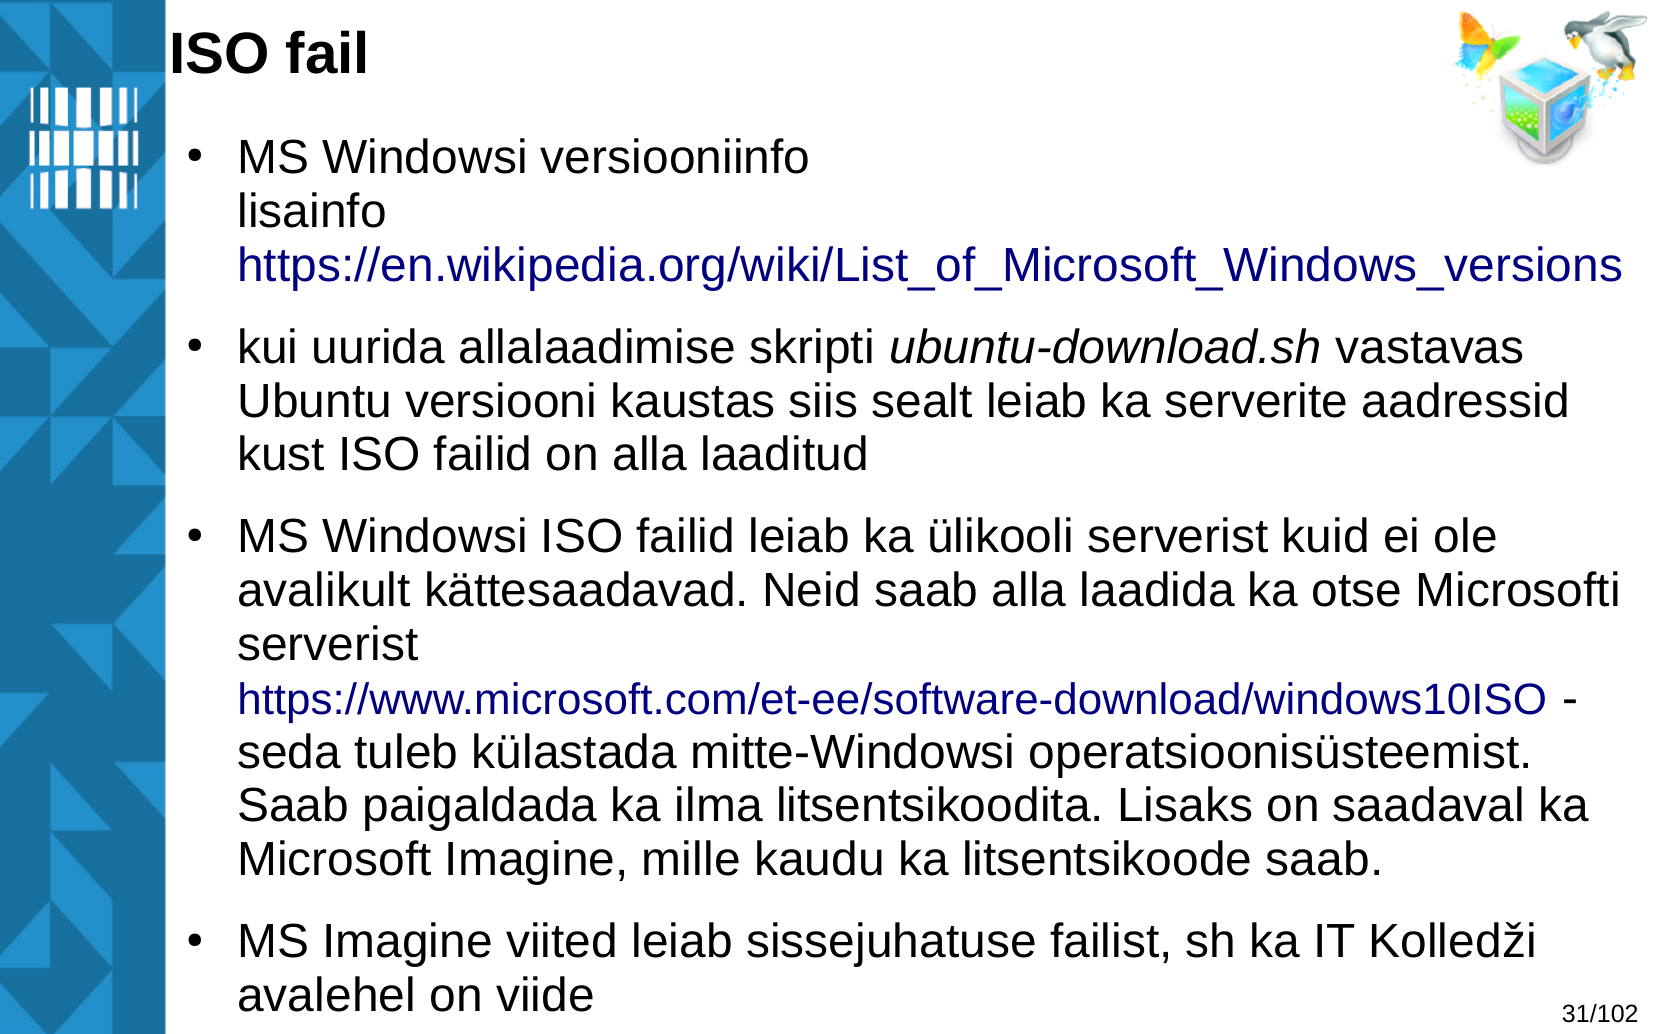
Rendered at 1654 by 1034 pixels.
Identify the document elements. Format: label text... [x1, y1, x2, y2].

picture [1452, 7, 1653, 166]
list MS Windowsi versiooniinfo lisainfo https://en.wikipedia.org/wiki/List_of_Microsoft_Windows_versions kui uurida allalaadimise skripti ubuntu-download.sh vastavas Ubuntu versiooni kaustas siis sealt leiab ka serverite aadressid kust ISO failid on alla laaditud MS Windowsi ISO failid leiab ka ülikooli serverist kuid ei ole avalikult kättesaadavad. Neid saab alla laadida ka otse Microsofti serverist https://www.microsoft.com/et-ee/software-download/windows10ISO - seda tuleb külastada mitte-Windowsi operatsioonisüsteemist. Saab paigaldada ka ilma litsentsikoodita. Lisaks on saadaval ka Microsoft Imagine, mille kaudu ka litsentsikoode saab. MS Imagine viited leiab sissejuhatuse failist, sh ka IT Kolledži avalehel on viide [169, 129, 1630, 1028]
title ISO fail [169, 11, 1571, 95]
